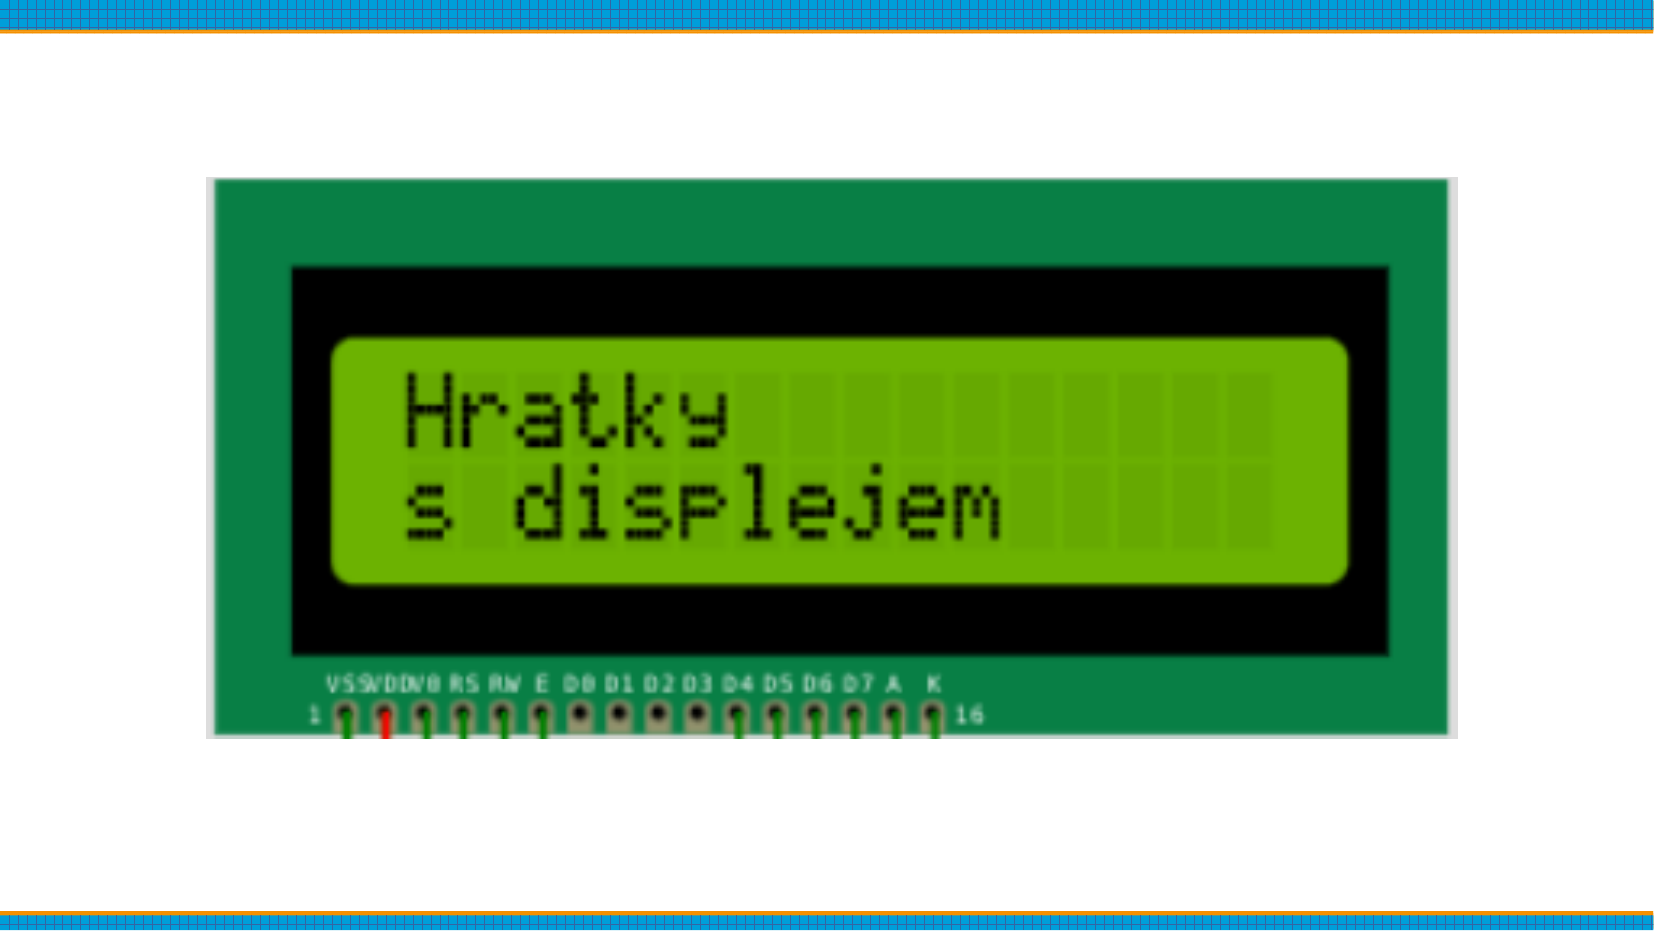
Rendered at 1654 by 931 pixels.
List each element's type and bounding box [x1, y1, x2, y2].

picture [206, 177, 1458, 739]
